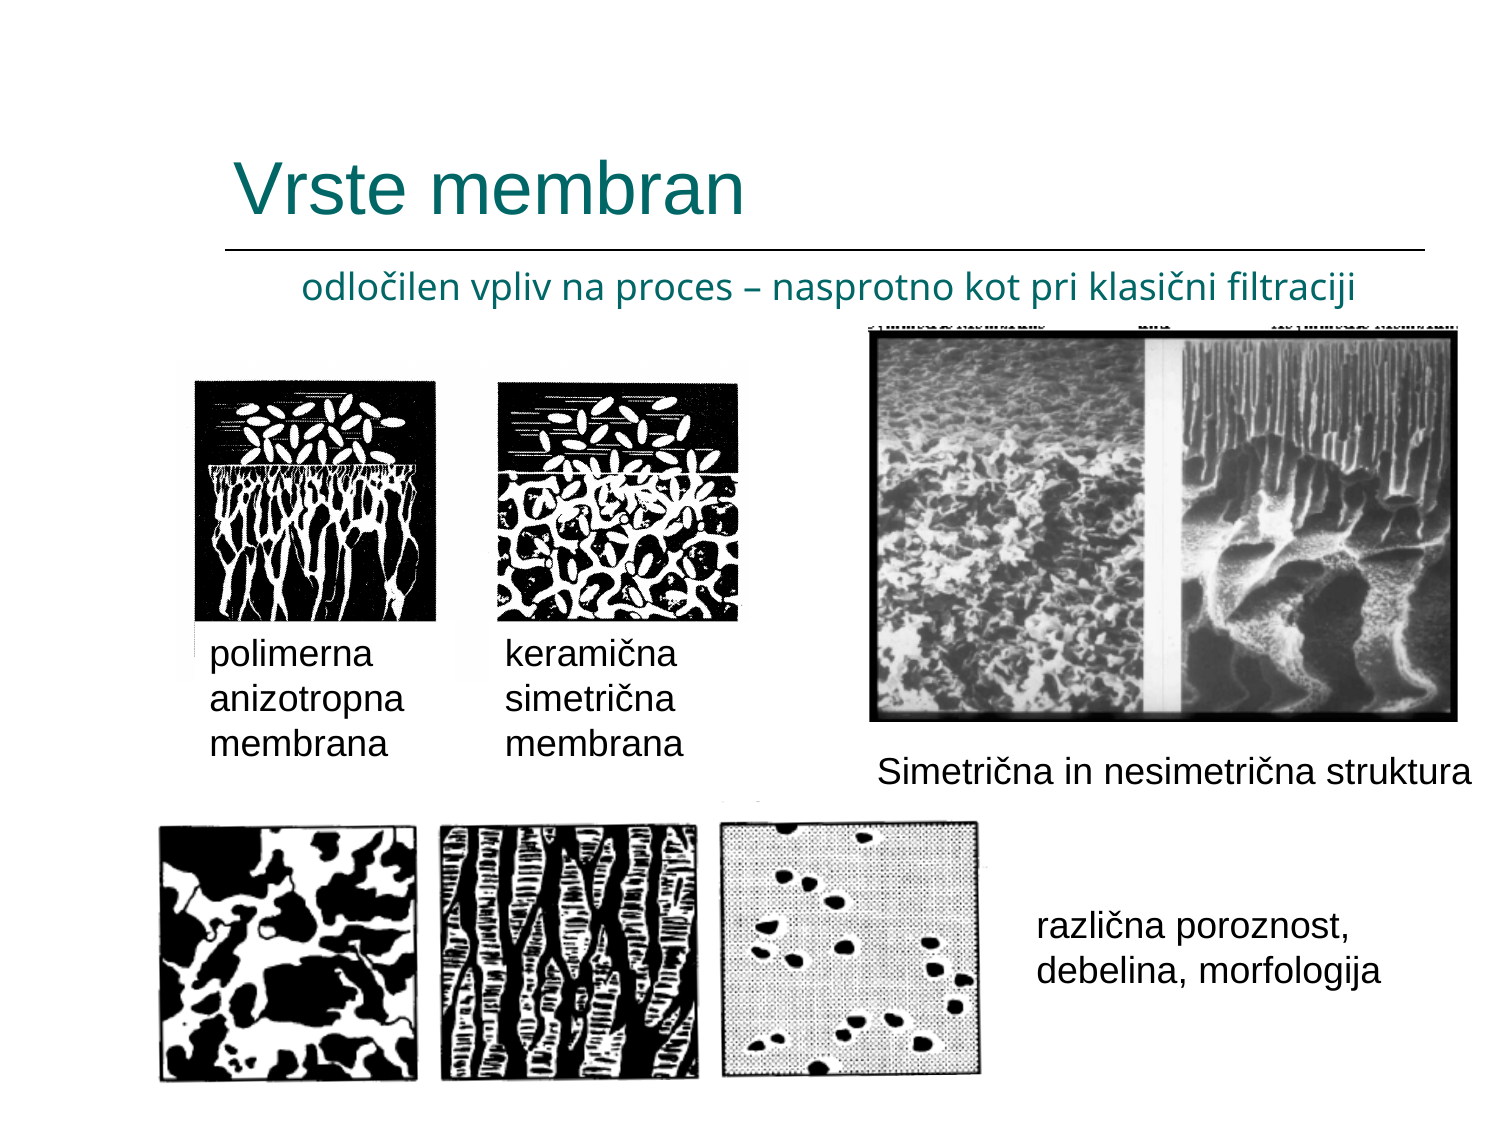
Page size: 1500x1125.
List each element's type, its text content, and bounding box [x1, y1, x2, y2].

text_box različna poroznost, debelina, morfologija [1021, 893, 1459, 999]
picture [128, 796, 1004, 1090]
picture [176, 361, 751, 682]
text_box polimerna anizotropna membrana [194, 621, 455, 772]
text_box odločilen vpliv na proces – nasprotno kot pri klasični filtraciji [286, 255, 1373, 316]
title Vrste membran [218, 49, 1454, 237]
picture [868, 326, 1458, 722]
text_box Simetrična in nesimetrična struktura [862, 739, 1500, 800]
text_box keramična simetrična membrana [490, 621, 750, 772]
